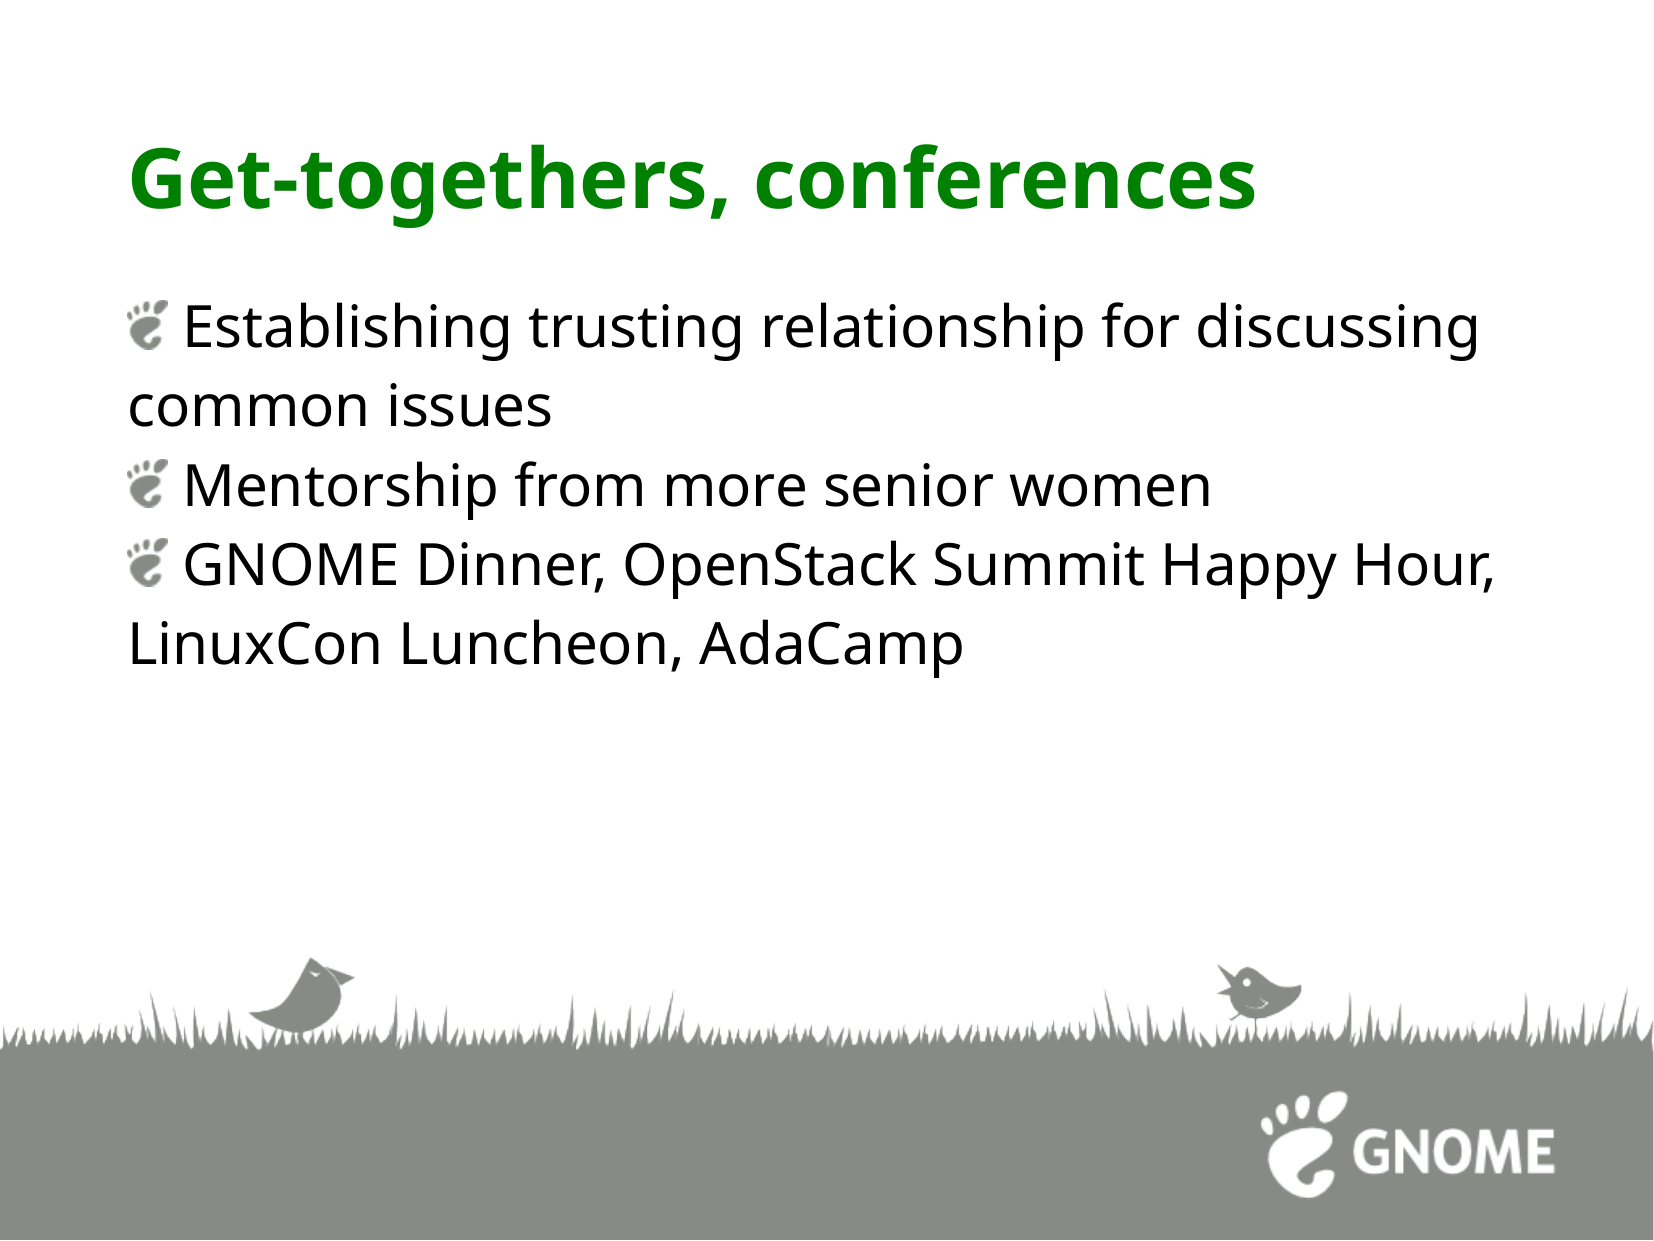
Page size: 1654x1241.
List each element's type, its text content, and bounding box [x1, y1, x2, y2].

text_box Establishing trusting relationship for discussing common issues Mentorship from more senior women GNOME Dinner, OpenStack Summit Happy Hour, LinuxCon Luncheon, AdaCamp [112, 277, 1654, 686]
picture [0, 0, 1654, 1241]
text_box Get-togethers, conferences [112, 112, 1654, 239]
